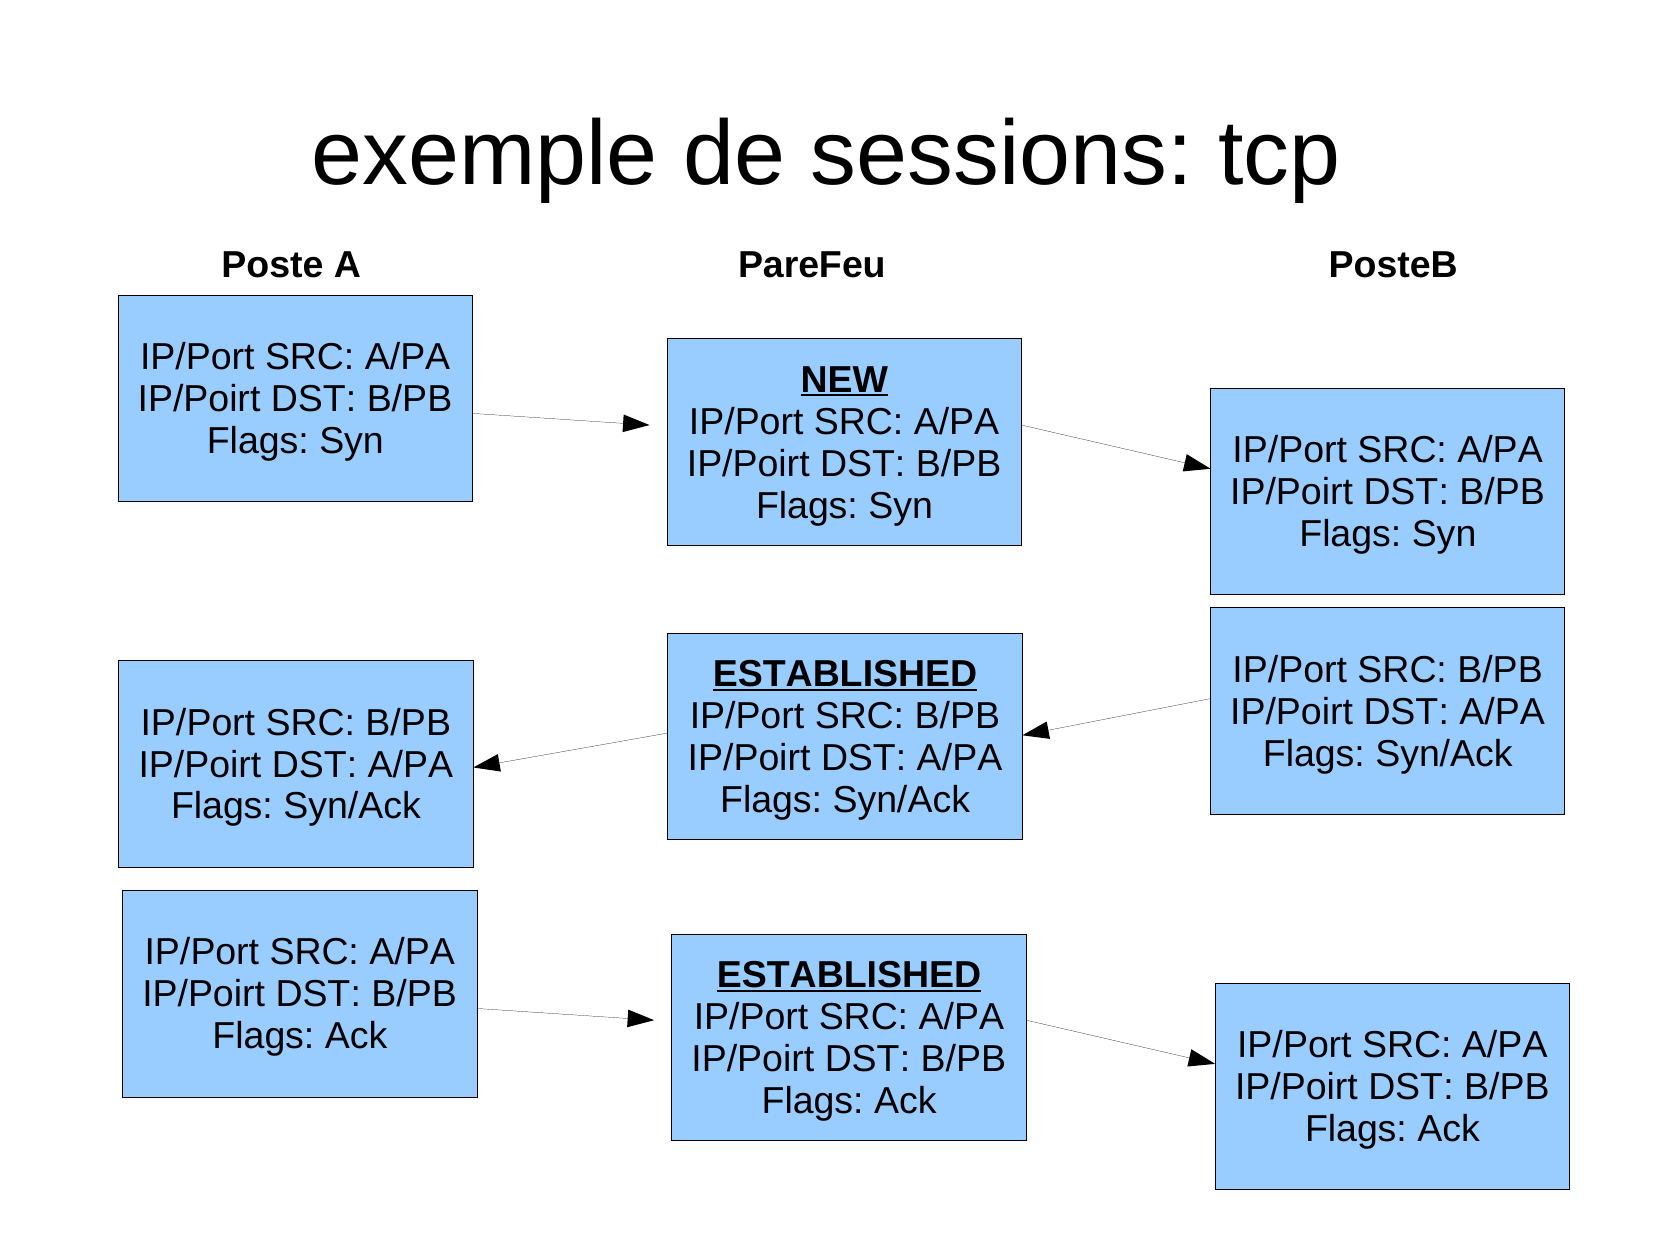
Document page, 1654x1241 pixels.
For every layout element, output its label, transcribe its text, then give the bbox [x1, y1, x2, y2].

text_box IP/Port SRC: A/PA IP/Poirt DST: B/PB Flags: Syn [1210, 388, 1565, 595]
text_box ESTABLISHED IP/Port SRC: A/PA IP/Poirt DST: B/PB Flags: Ack [671, 934, 1027, 1141]
text_box IP/Port SRC: A/PA IP/Poirt DST: B/PB Flags: Ack [122, 890, 478, 1098]
text_box NEW IP/Port SRC: A/PA IP/Poirt DST: B/PB Flags: Syn [667, 338, 1022, 546]
text_box IP/Port SRC: B/PB IP/Poirt DST: A/PA Flags: Syn/Ack [1210, 607, 1565, 815]
text_box Poste A PareFeu PosteB [206, 236, 1477, 300]
text_box ESTABLISHED IP/Port SRC: B/PB IP/Poirt DST: A/PA Flags: Syn/Ack [667, 633, 1023, 840]
title exemple de sessions: tcp [82, 49, 1571, 257]
text_box IP/Port SRC: A/PA IP/Poirt DST: B/PB Flags: Ack [1215, 983, 1570, 1190]
text_box IP/Port SRC: A/PA IP/Poirt DST: B/PB Flags: Syn [118, 295, 473, 502]
text_box IP/Port SRC: B/PB IP/Poirt DST: A/PA Flags: Syn/Ack [118, 660, 474, 868]
